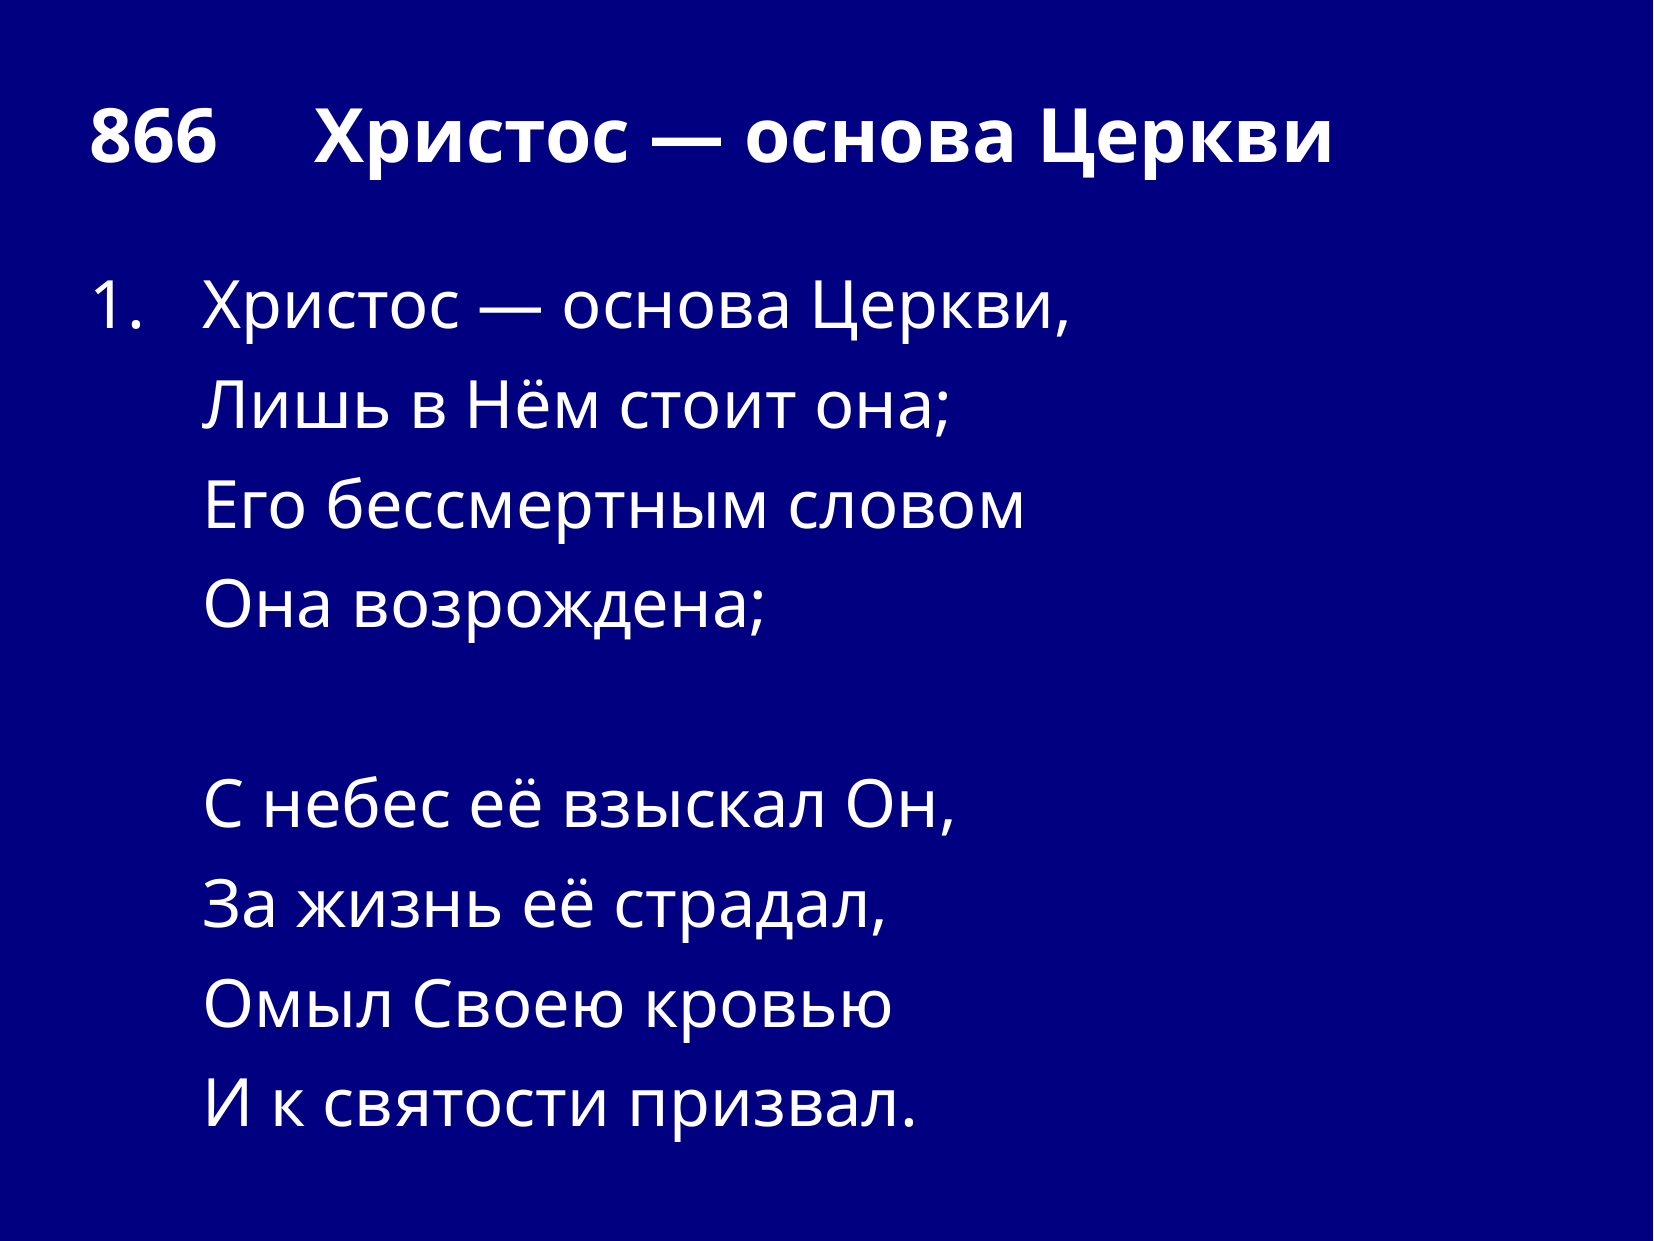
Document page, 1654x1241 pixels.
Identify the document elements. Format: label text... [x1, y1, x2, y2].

text_box 866 Христос — основа Церкви [75, 75, 1576, 188]
text_box 1. Христос — основа Церкви, Лишь в Нём стоит она; Его бессмертным словом Она возрождена; С небес её взыскал Он, За жизнь её страдал, Омыл Своею кровью И к святости призвал. [75, 188, 1576, 1163]
